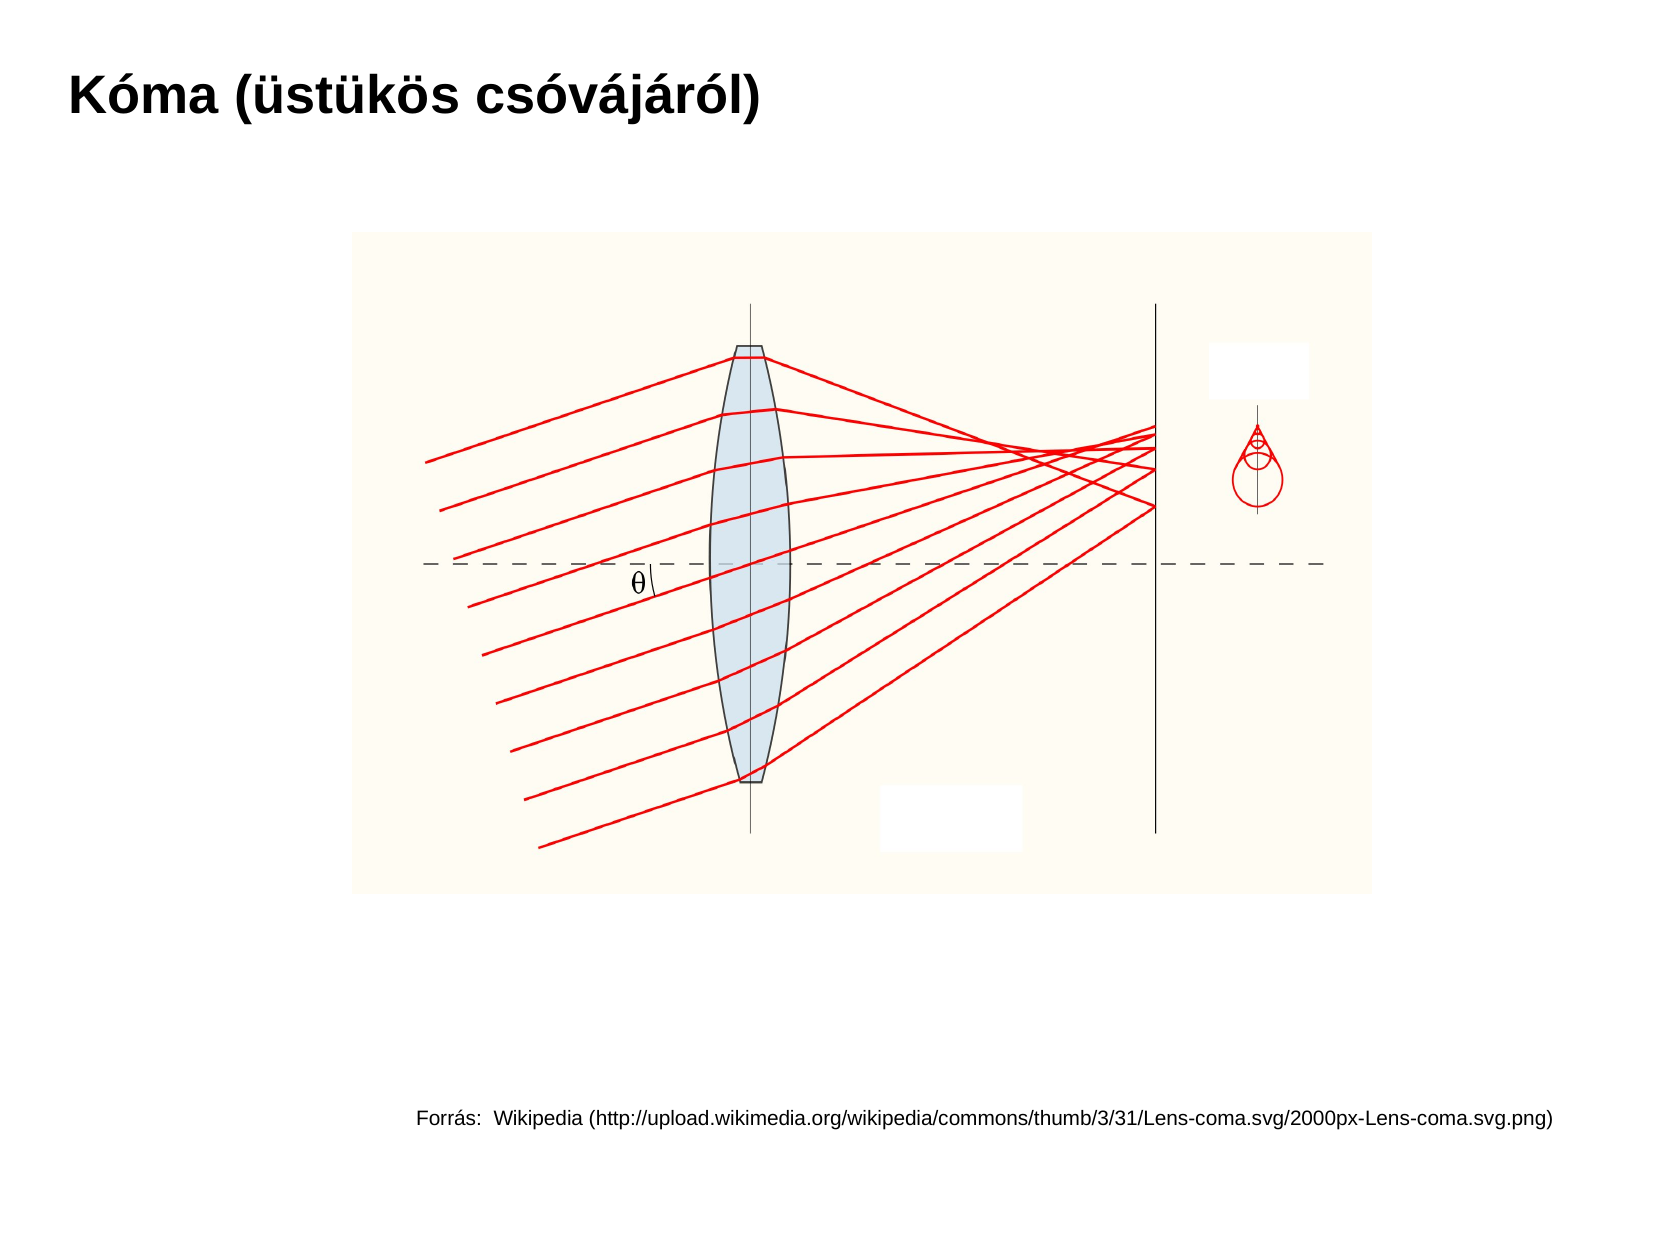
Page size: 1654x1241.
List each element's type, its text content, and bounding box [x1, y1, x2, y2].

text_box Kóma (üstükös csóvájáról) [53, 57, 778, 135]
picture [352, 232, 1372, 894]
text_box Forrás: Wikipedia (http://upload.wikimedia.org/wikipedia/commons/thumb/3/31/Lens-coma.svg/2000px-Lens-coma.svg.png) [401, 1099, 1573, 1138]
